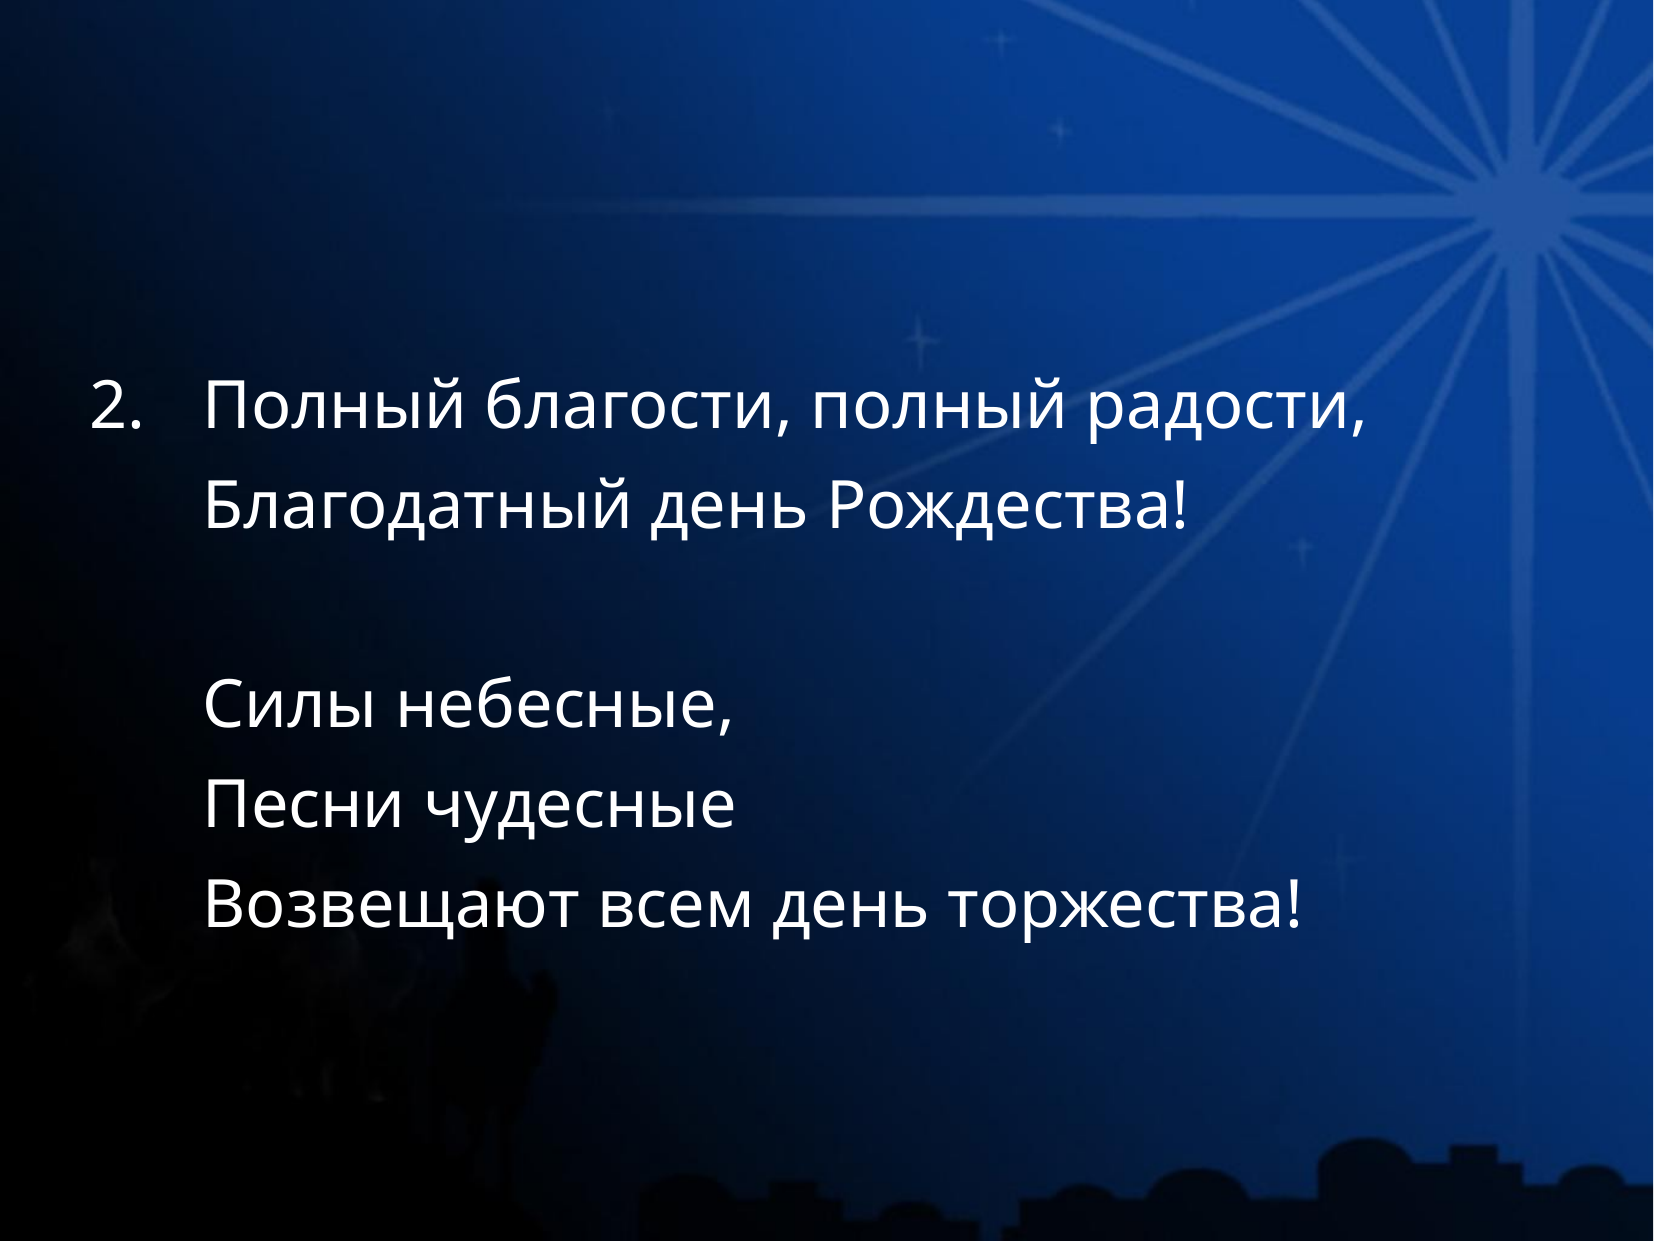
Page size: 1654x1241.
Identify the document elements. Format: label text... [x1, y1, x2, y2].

text_box 2. Полный благости, полный радости, Благодатный день Рождества! Силы небесные, Песни чудесные Возвещают всем день торжества! [75, 150, 1576, 1163]
picture [0, 0, 1654, 1241]
